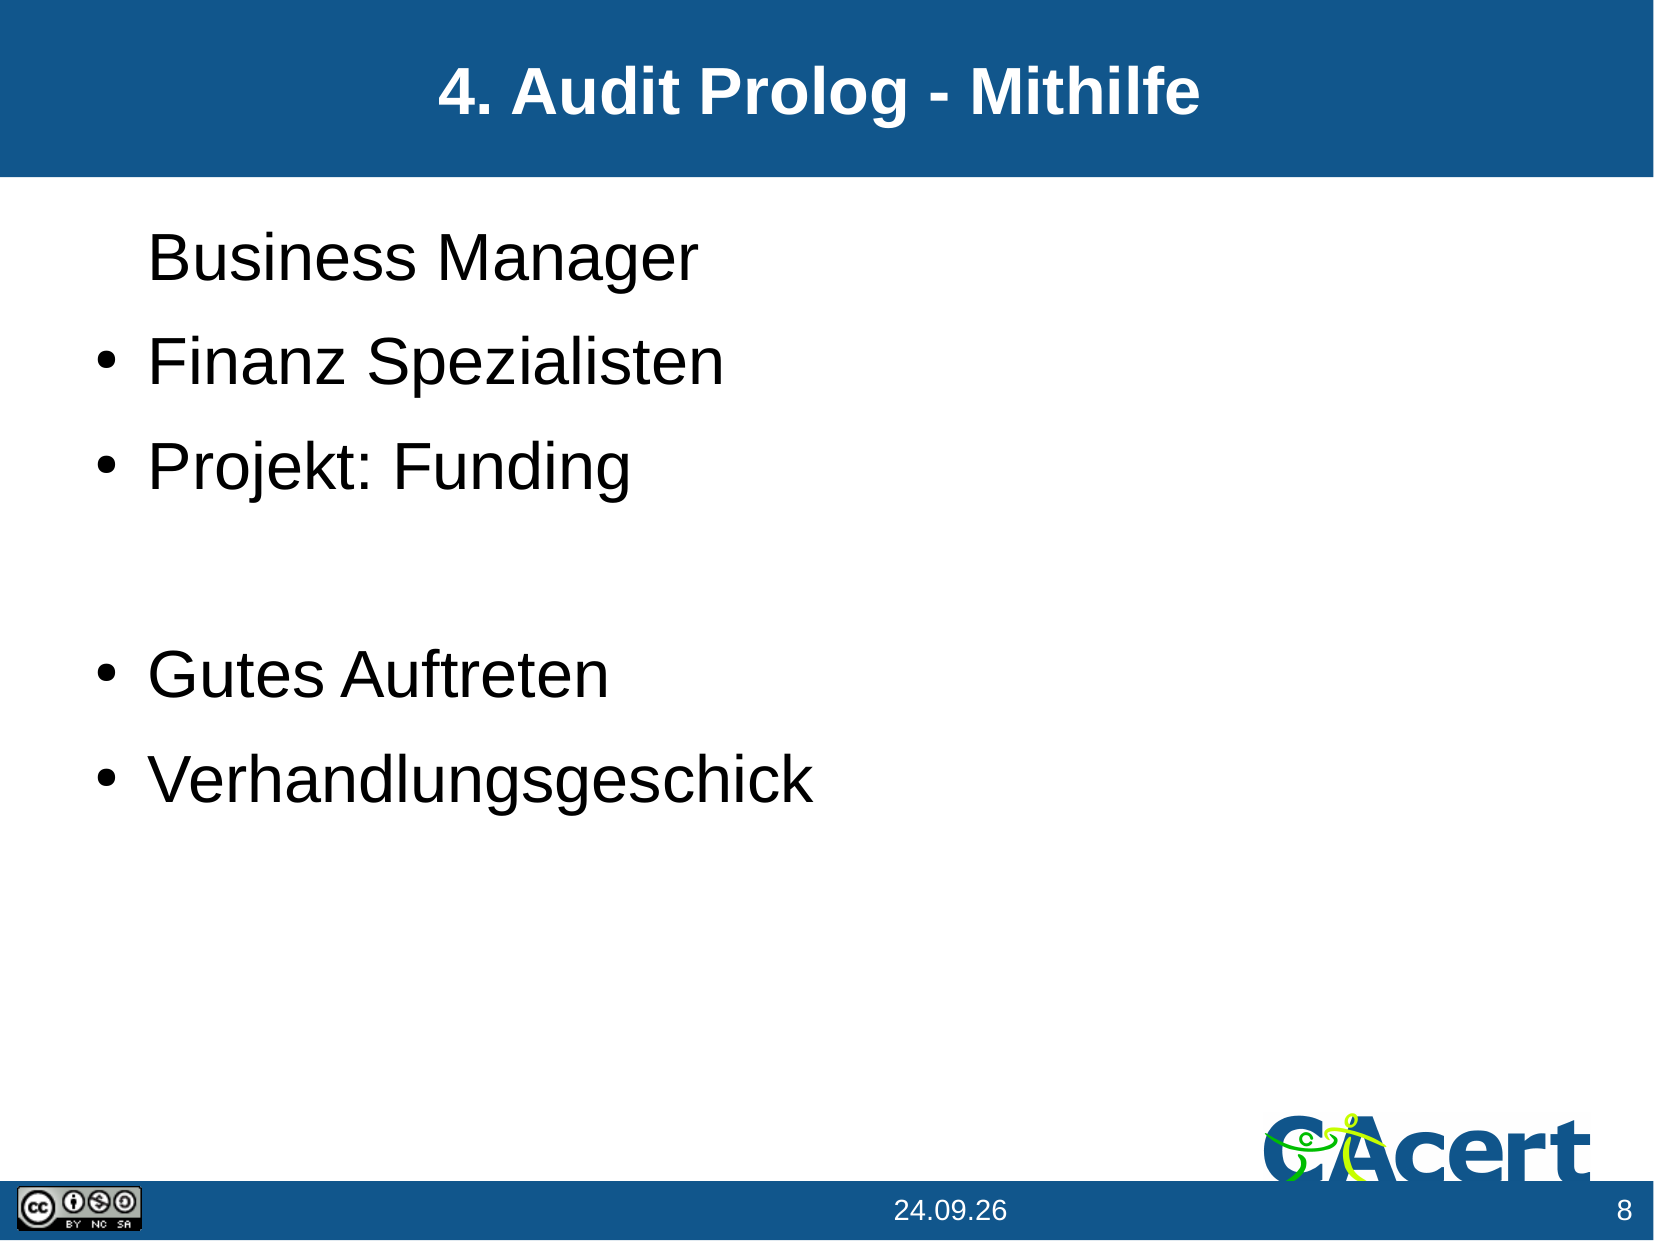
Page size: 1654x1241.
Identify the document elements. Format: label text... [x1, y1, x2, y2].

picture [1263, 1112, 1591, 1181]
title 4. Audit Prolog - Mithilfe [76, 17, 1565, 166]
picture [17, 1186, 142, 1231]
list Business Manager Finanz Spezialisten Projekt: Funding Gutes Auftreten Verhandlungsgeschick [76, 220, 1566, 1093]
